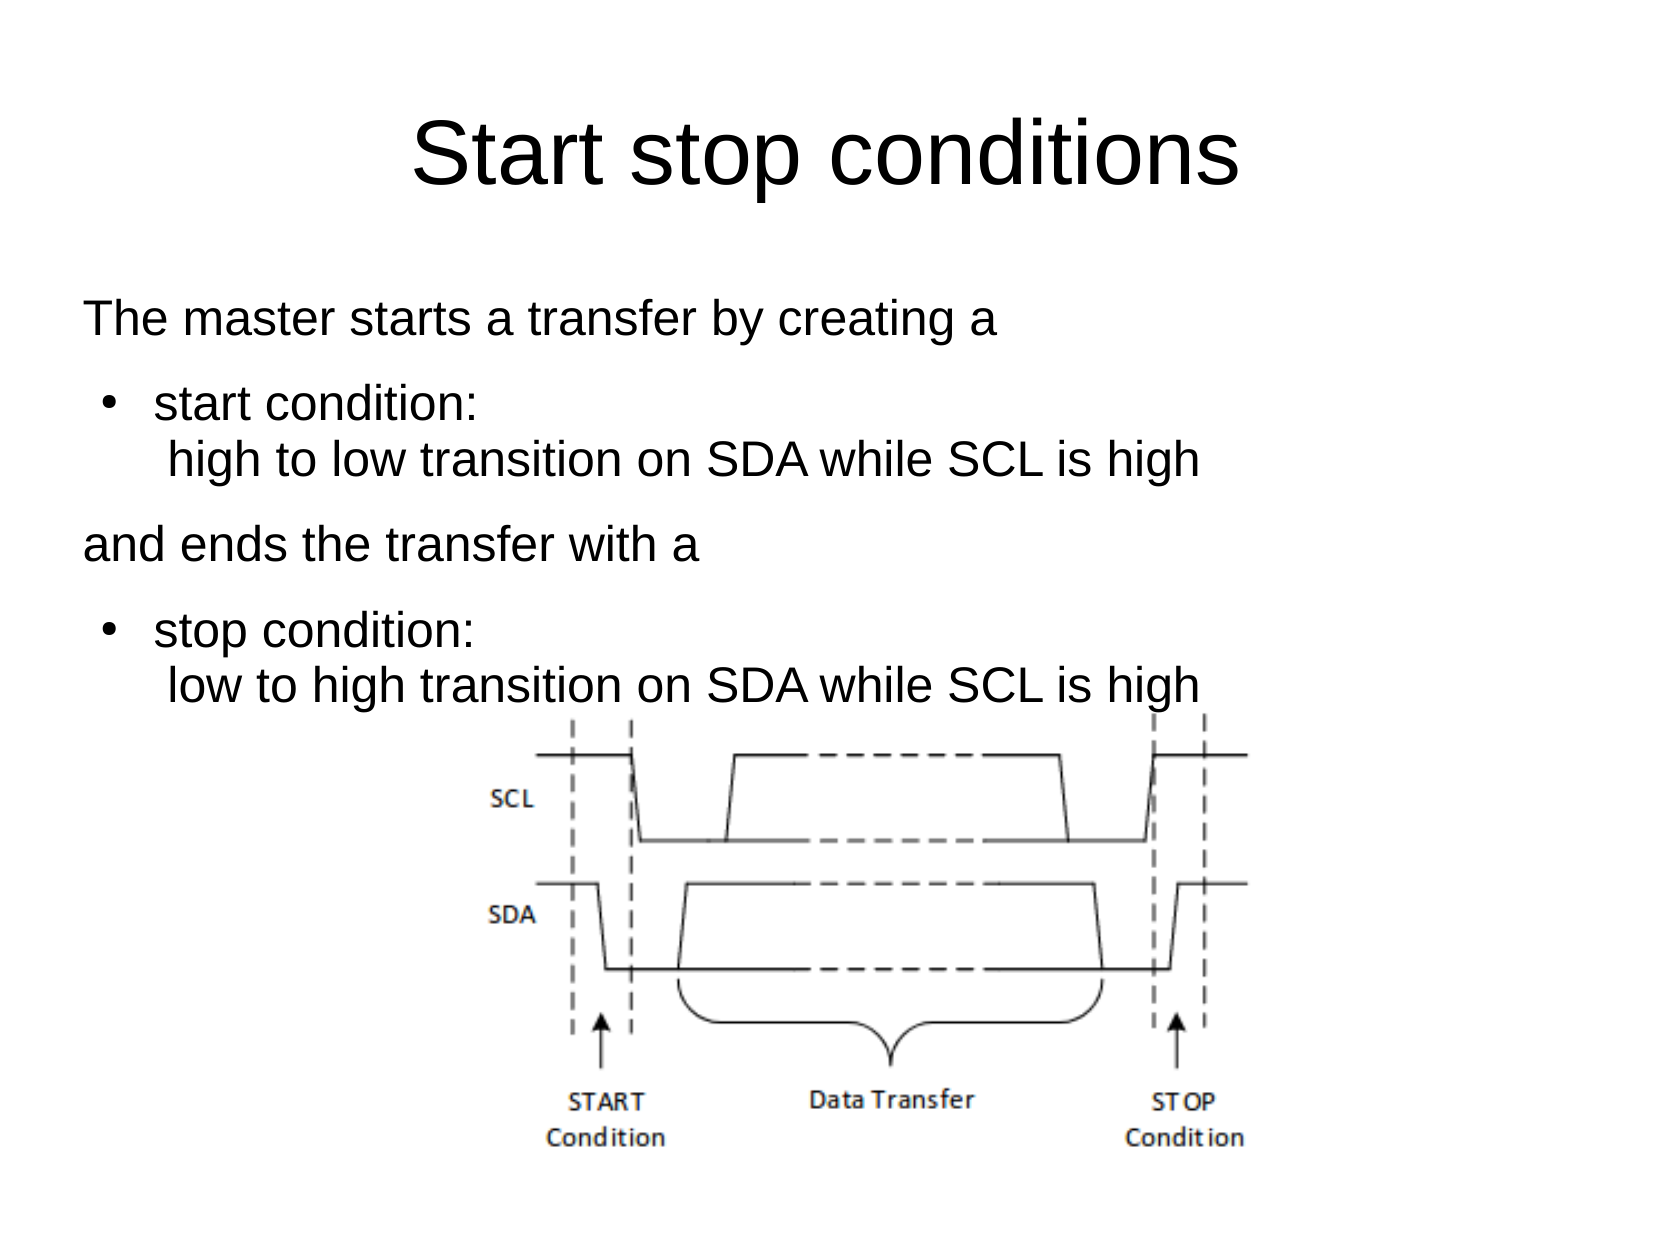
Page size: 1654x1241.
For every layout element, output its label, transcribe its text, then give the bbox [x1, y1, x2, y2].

title Start stop conditions [82, 49, 1571, 257]
list The master starts a transfer by creating a start condition: high to low transition on SDA while SCL is high and ends the transfer with a stop condition: low to high transition on SDA while SCL is high [82, 290, 1571, 751]
picture [433, 751, 1306, 1158]
